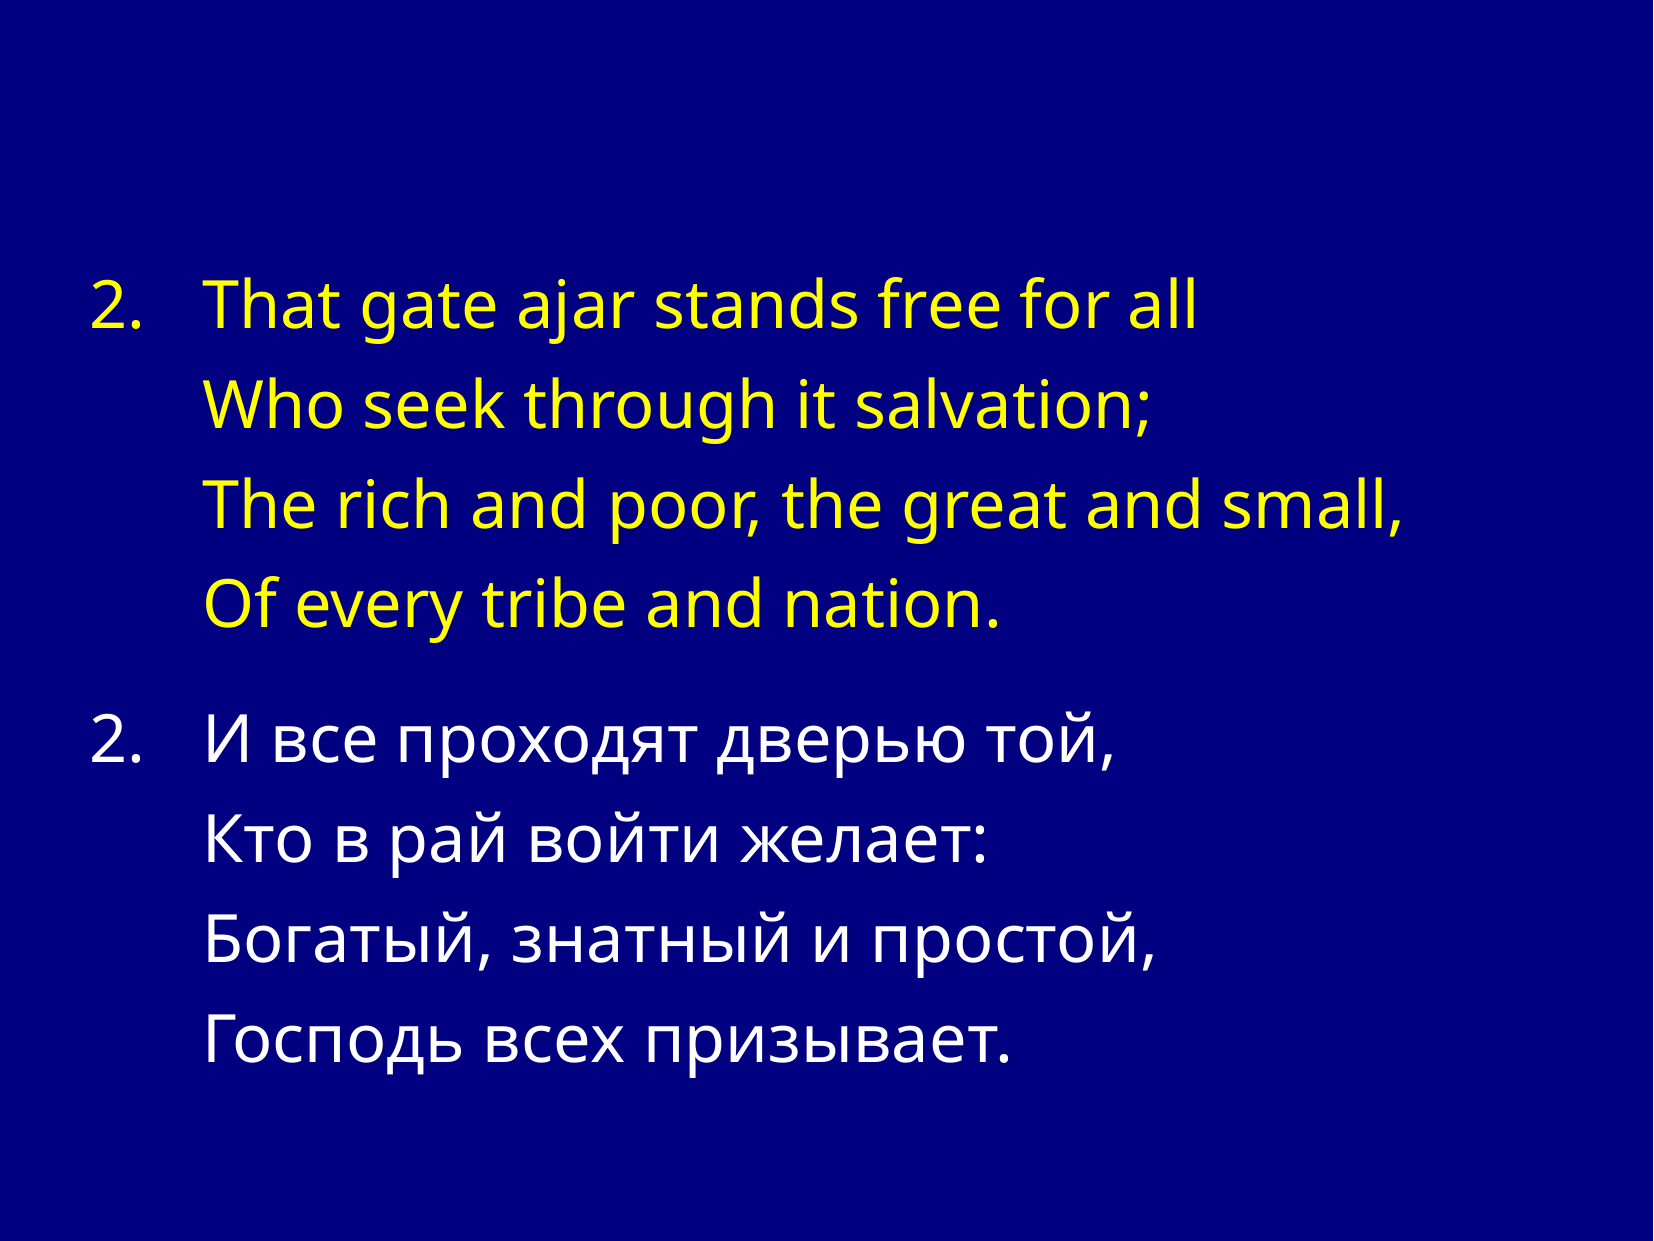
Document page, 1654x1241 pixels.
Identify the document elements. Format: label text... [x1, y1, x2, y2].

text_box 2. И все проходят дверью той, Кто в рай войти желает: Богатый, знатный и простой, Господь всех призывает. [75, 675, 1576, 1163]
text_box 2. That gate ajar stands free for all Who seek through it salvation; The rich and poor, the great and small, Of every tribe and nation. [75, 150, 1576, 638]
